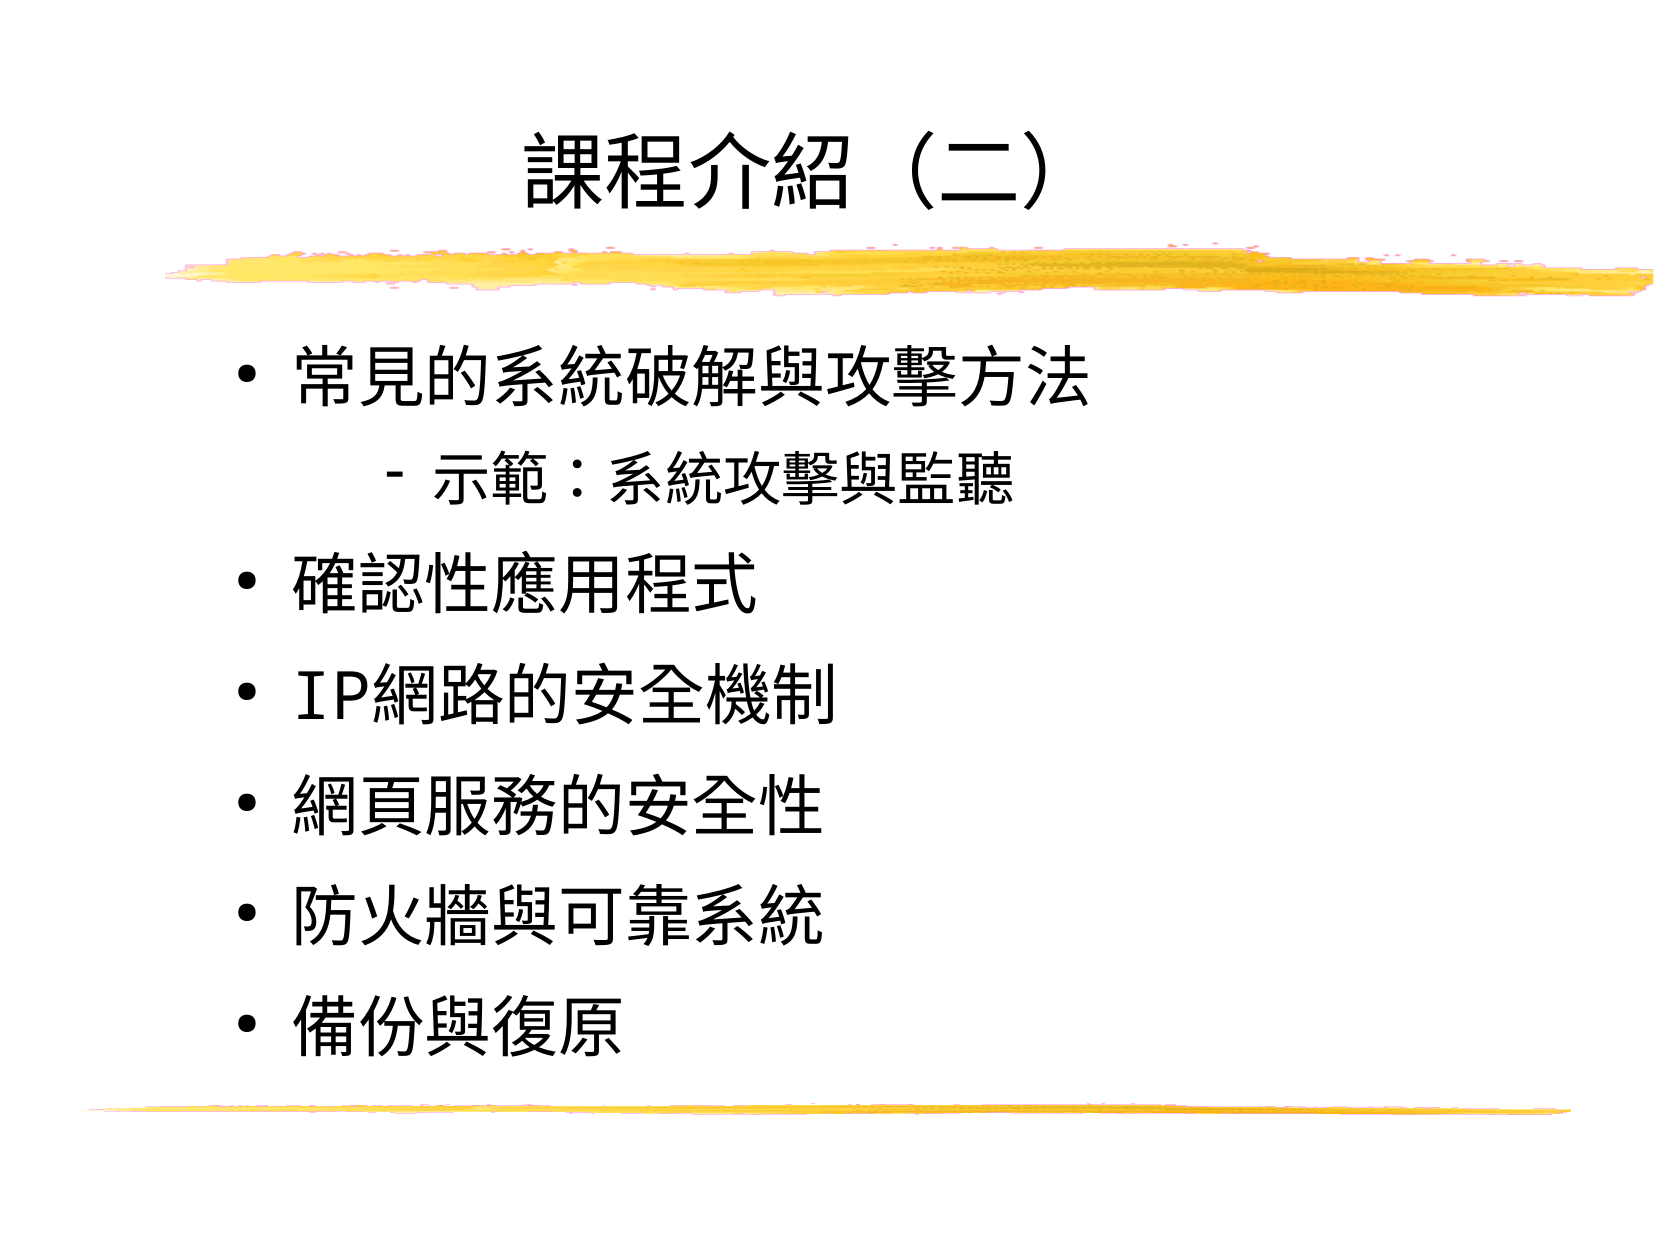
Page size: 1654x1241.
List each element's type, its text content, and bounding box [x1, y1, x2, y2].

list 常見的系統破解與攻擊方法 示範：系統攻擊與監聽 確認性應用程式 IP網路的安全機制 網頁服務的安全性 防火牆與可靠系統 備份與復原 [220, 316, 1558, 1125]
picture [1558, 1102, 1571, 1117]
title 課程介紹（二） [110, 27, 1516, 235]
picture [165, 237, 1654, 308]
picture [82, 1102, 220, 1117]
